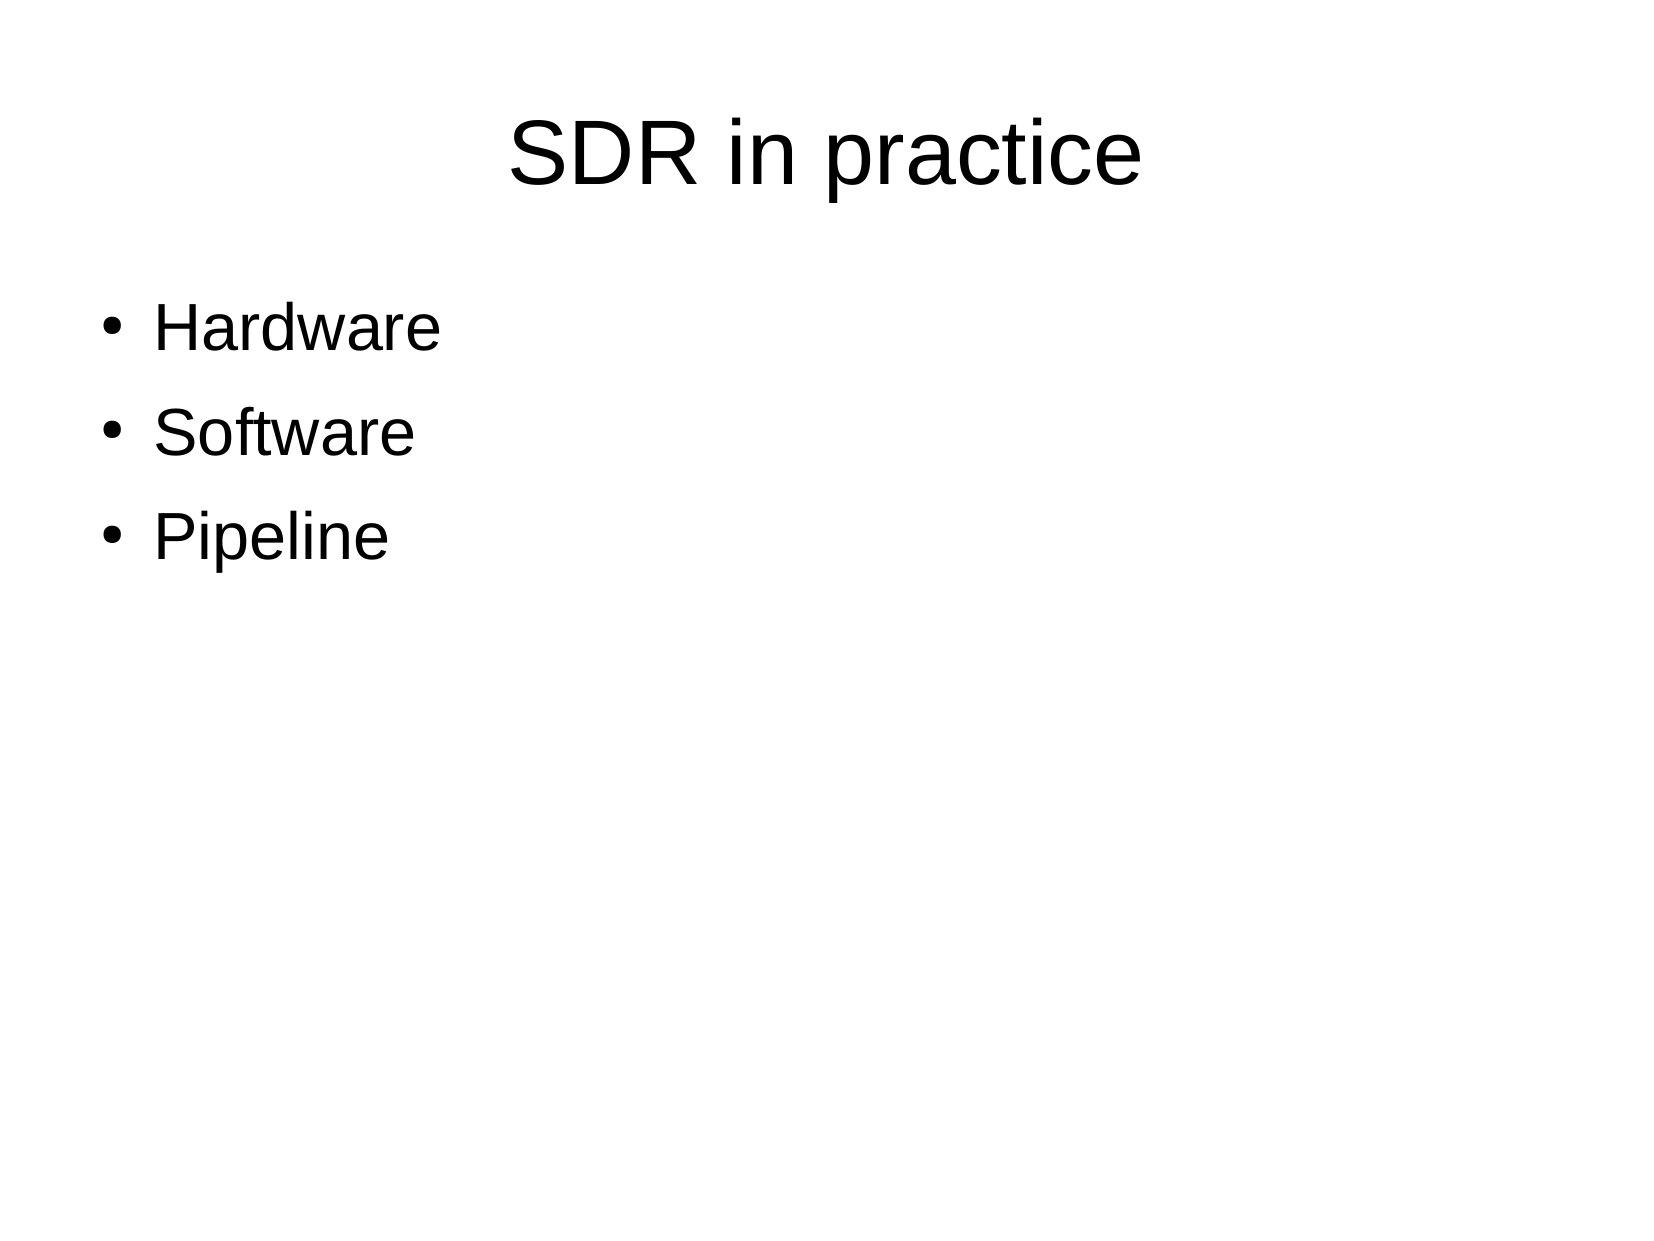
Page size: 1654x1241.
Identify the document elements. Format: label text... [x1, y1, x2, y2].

title SDR in practice [82, 49, 1571, 257]
list Hardware Software Pipeline [82, 290, 1571, 1010]
